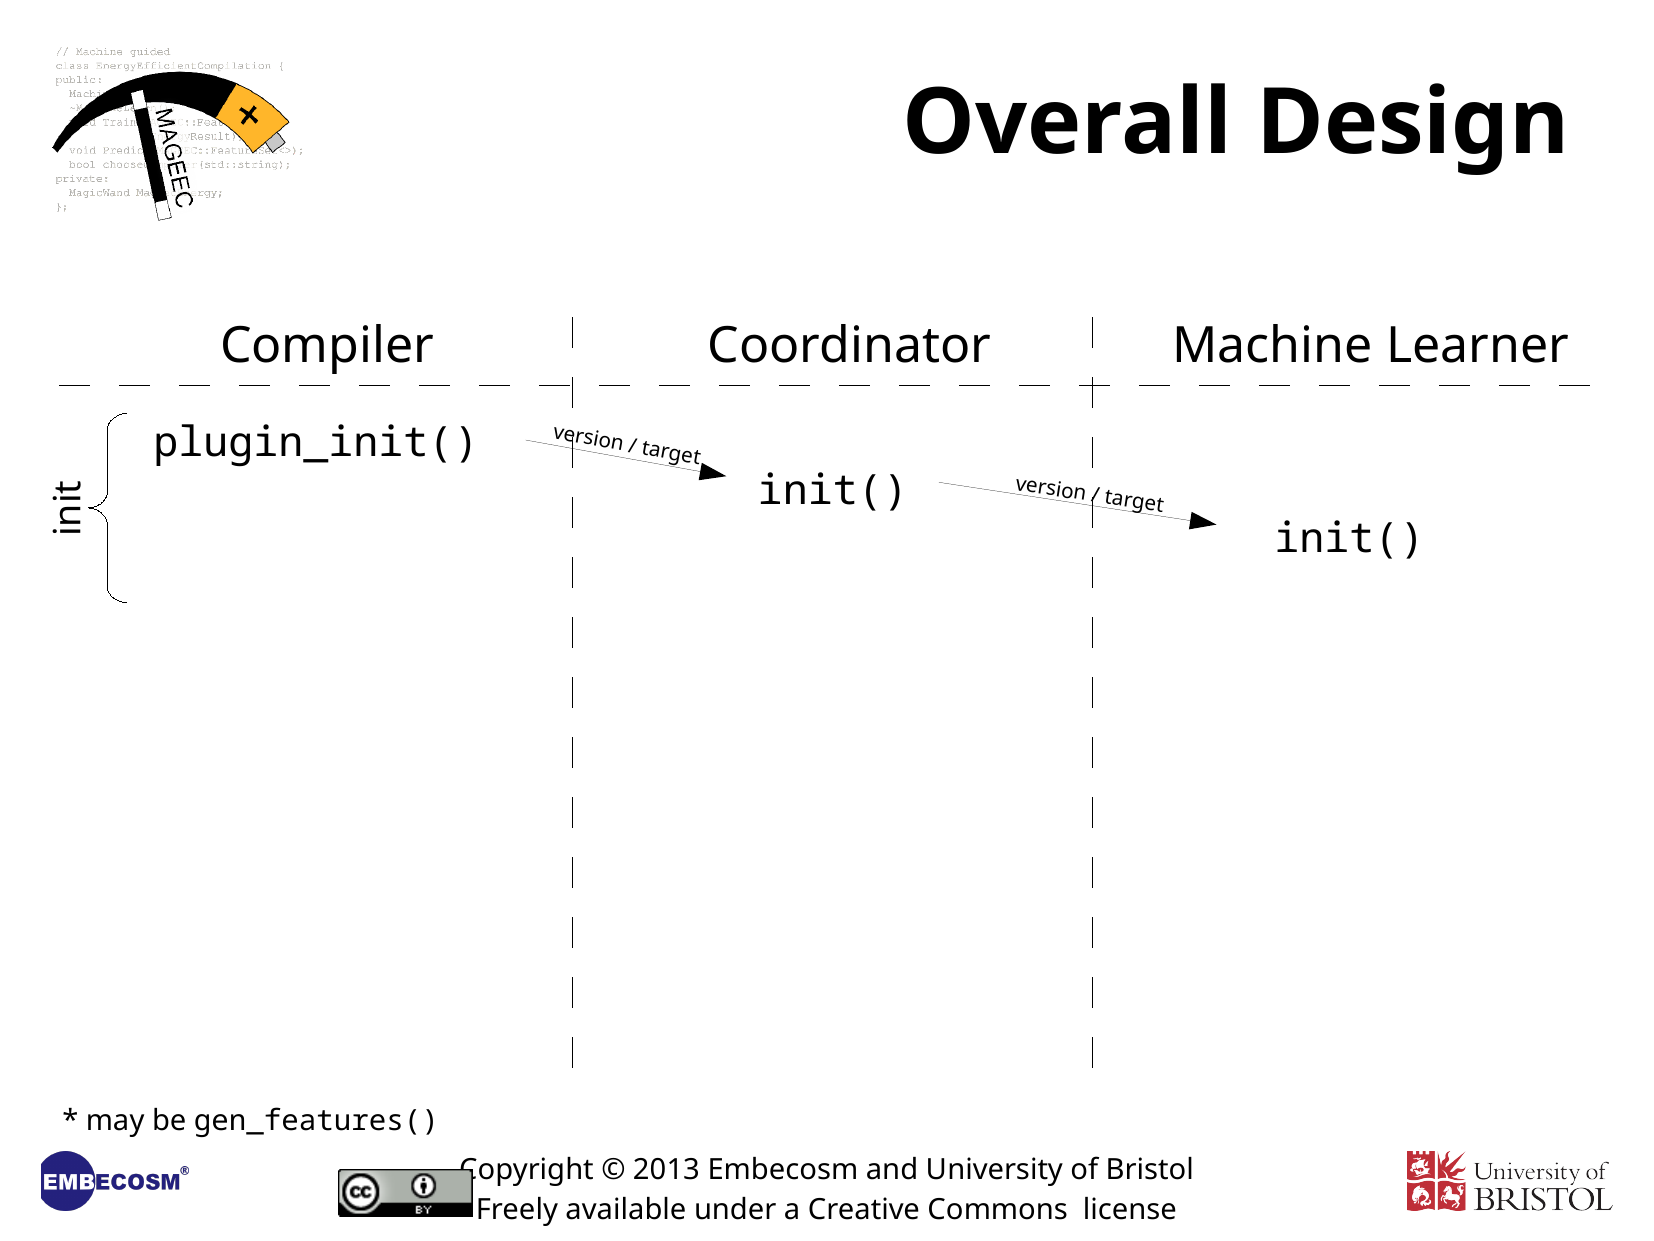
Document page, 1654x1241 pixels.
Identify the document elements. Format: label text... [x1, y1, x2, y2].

text_box plugin_init() [138, 403, 494, 467]
text_box Compiler [205, 301, 427, 383]
text_box Machine Learner [1157, 301, 1541, 383]
text_box version / target [535, 406, 748, 489]
title Overall Design [326, 32, 1571, 205]
text_box init() [1259, 500, 1440, 564]
picture [1407, 1151, 1613, 1211]
text_box init() [742, 452, 923, 516]
text_box Coordinator [692, 301, 973, 383]
picture [338, 1169, 473, 1217]
text_box init [33, 468, 97, 552]
picture [41, 1151, 189, 1211]
text_box * may be gen_features() [47, 1091, 436, 1155]
text_box version / target [998, 458, 1211, 534]
picture [52, 47, 302, 225]
